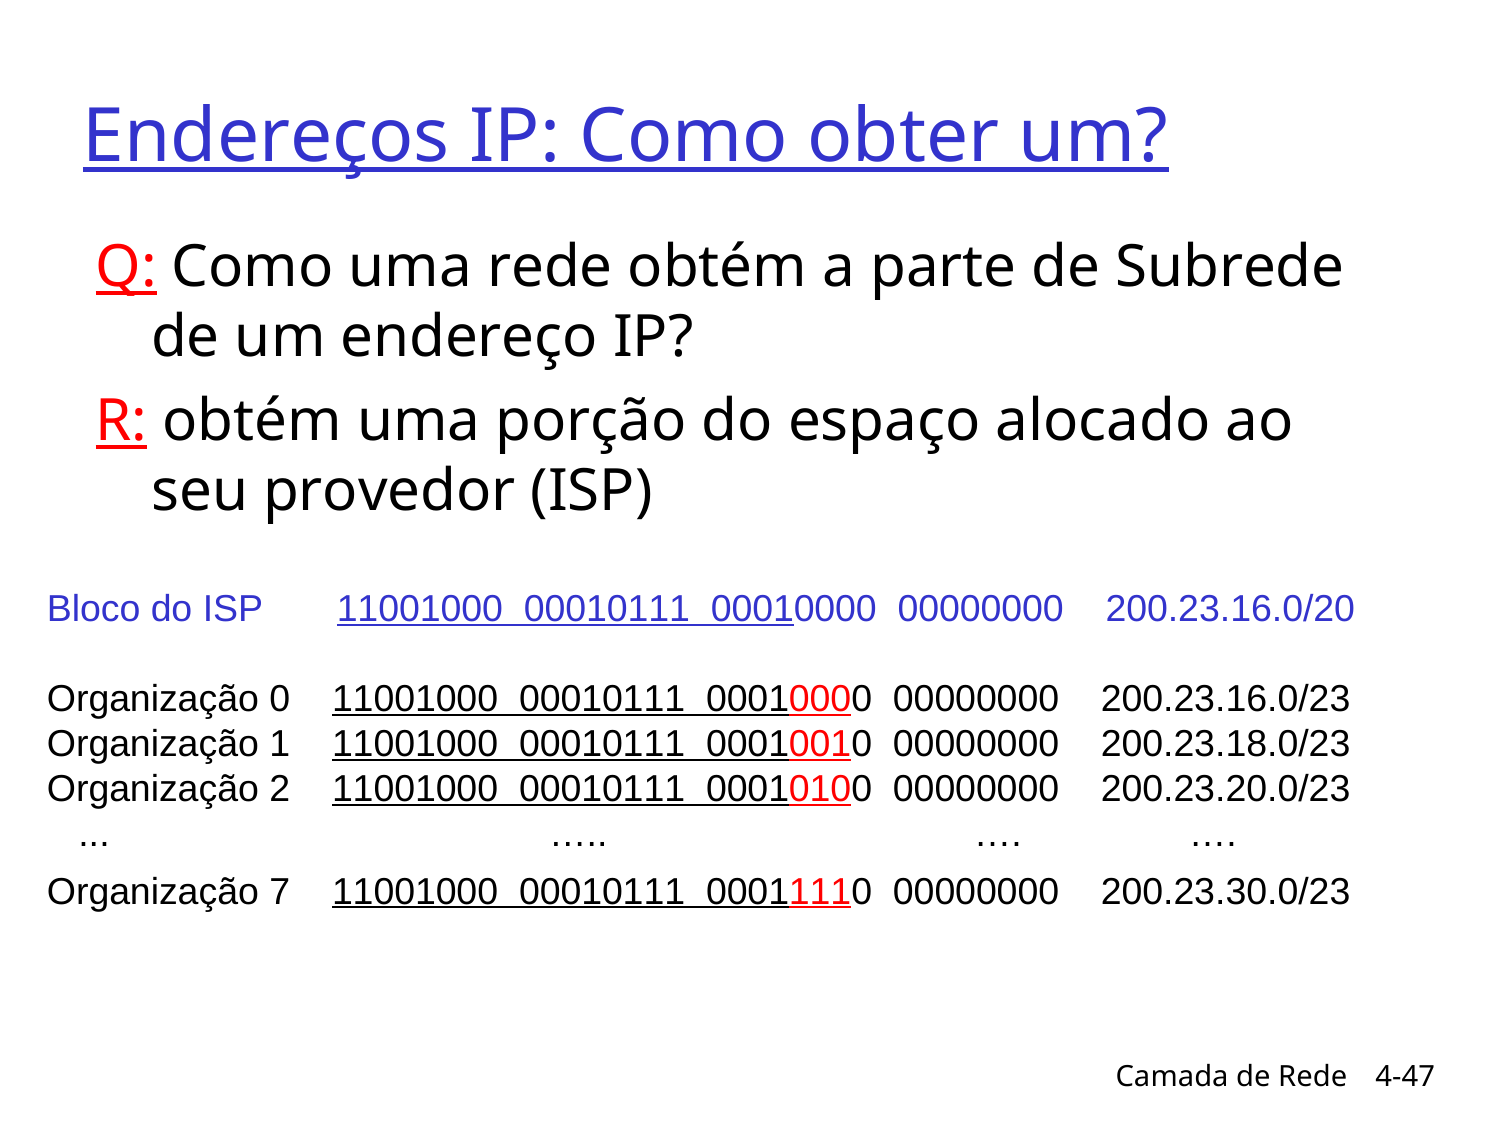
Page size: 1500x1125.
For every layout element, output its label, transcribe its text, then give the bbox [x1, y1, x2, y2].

text_box Q: Como uma rede obtém a parte de Subrede de um endereço IP? R: obtém uma porção do espaço alocado ao seu provedor (ISP) [79, 220, 1405, 530]
text_box Endereços IP: Como obter um? [67, 37, 1344, 225]
text_box Camada de Rede [887, 1050, 1339, 1125]
text_box 4-<número> [1339, 1050, 1451, 1125]
text_box Bloco do ISP 11001000 00010111 00010000 00000000 200.23.16.0/20 Organização 0 11001000 00010111 00010000 00000000 200.23.16.0/23 Organização 1 11001000 00010111 00010010 00000000 200.23.18.0/23 Organização 2 11001000 00010111 00010100 00000000 200.23.20.0/23 ... ….. …. …. Organização 7 11001000 00010111 00011110 00000000 200.23.30.0/23 [32, 576, 1500, 982]
